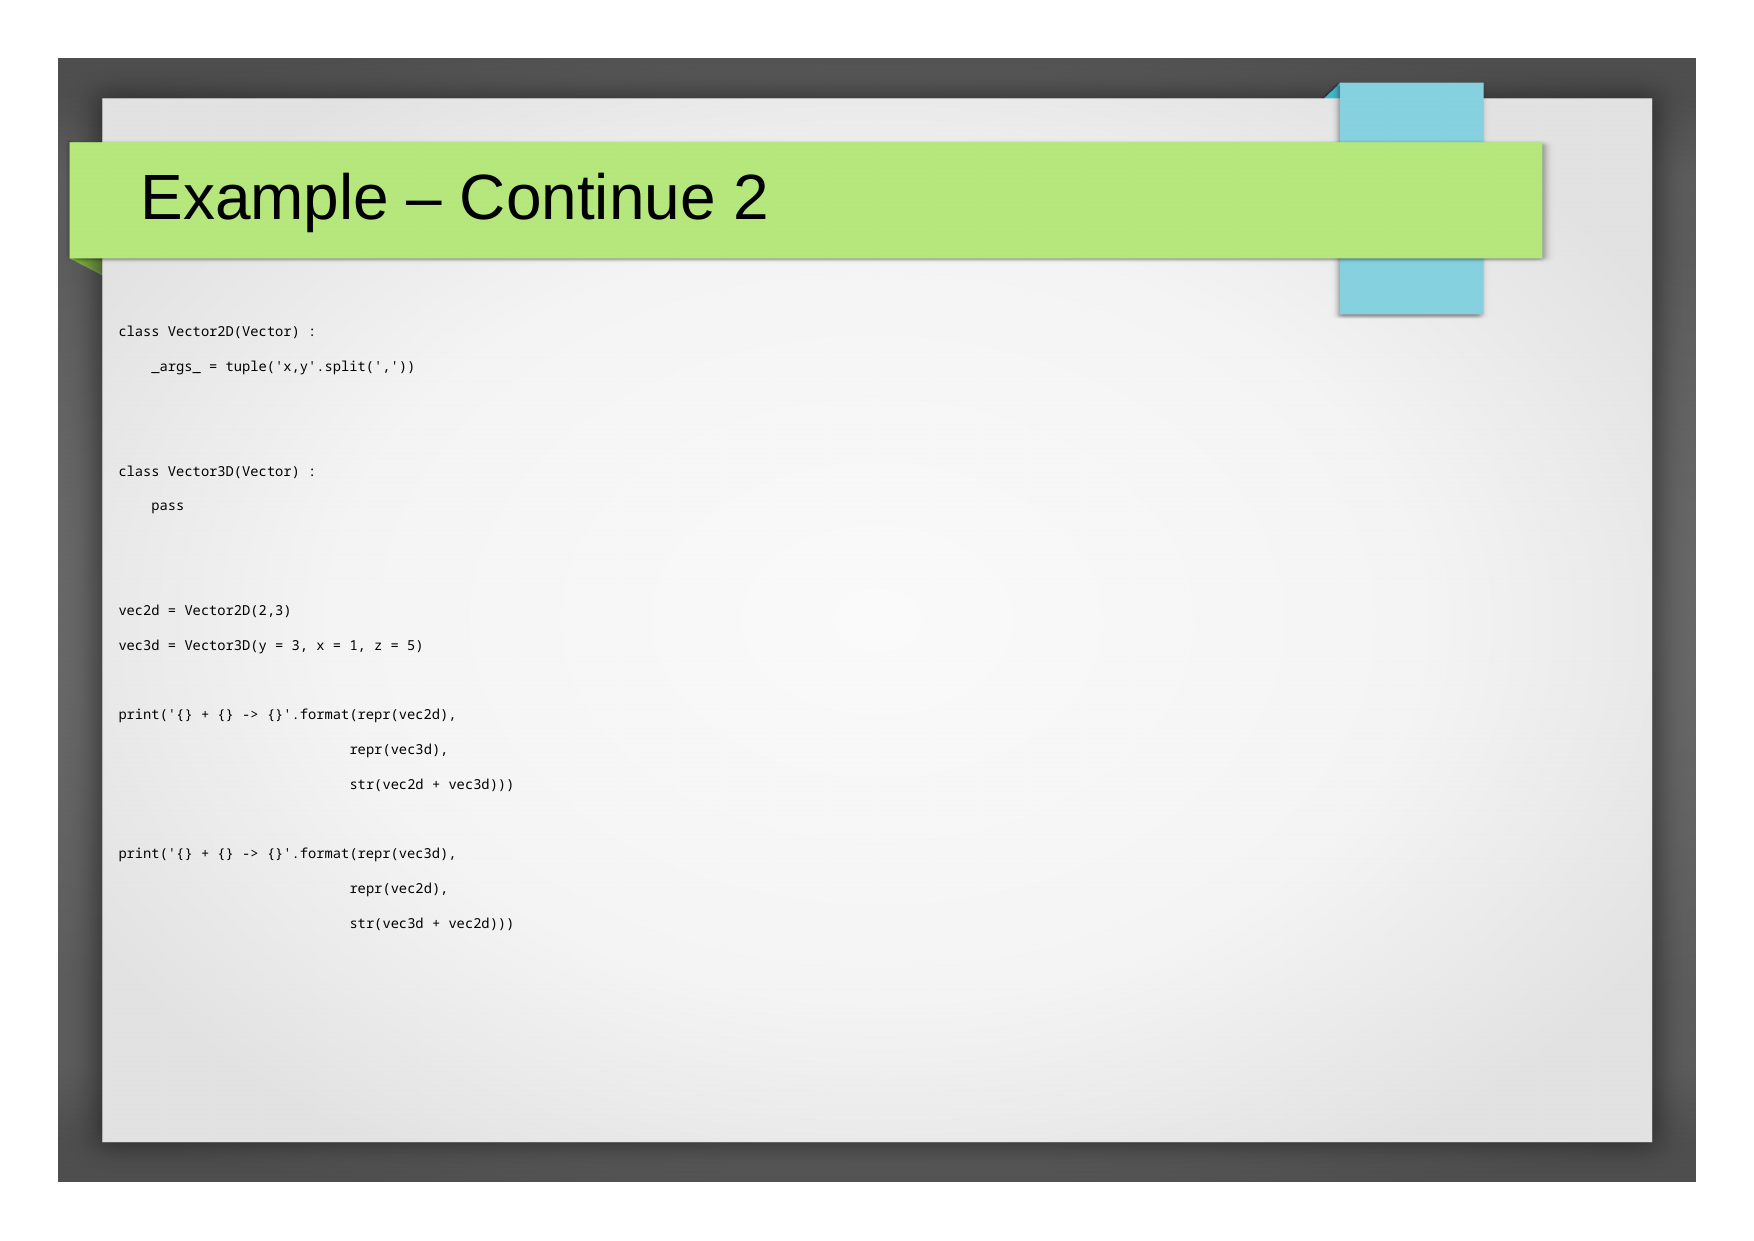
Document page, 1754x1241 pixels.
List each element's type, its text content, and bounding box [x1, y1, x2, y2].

title Example – Continue 2 [140, 144, 1310, 251]
picture [58, 58, 1696, 1182]
list class Vector2D(Vector) : _args_ = tuple('x,y'.split(',')) class Vector3D(Vector) : pass vec2d = Vector2D(2,3) vec3d = Vector3D(y = 3, x = 1, z = 5) print('{} + {} -> {}'.format(repr(vec2d), repr(vec3d), str(vec2d + vec3d))) print('{} + {} -> {}'.format(repr(vec3d), repr(vec2d), str(vec3d + vec2d))) [118, 322, 1592, 974]
